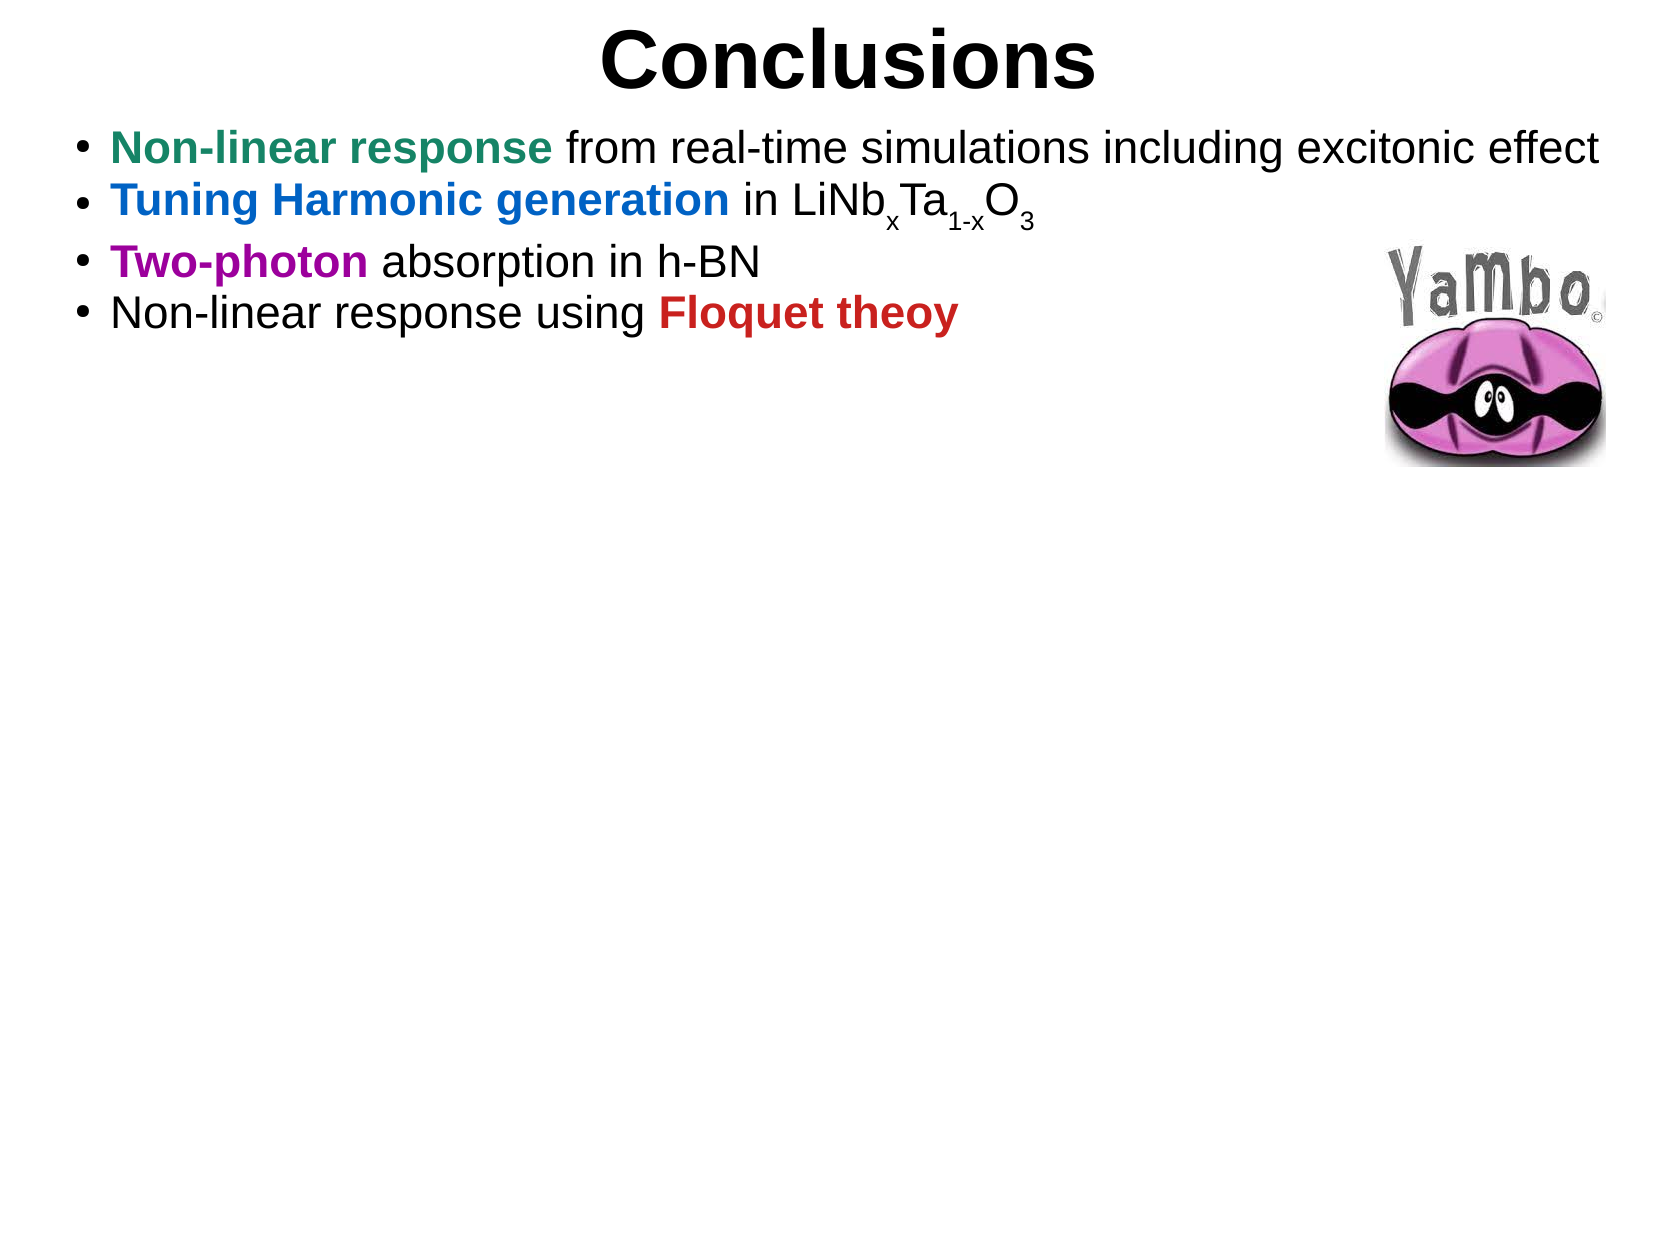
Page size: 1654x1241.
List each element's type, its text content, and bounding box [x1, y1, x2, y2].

title Conclusions [105, 0, 1594, 114]
text_box Non-linear response from real-time simulations including excitonic effect Tuning Harmonic generation in LiNbxTa1-xO3 Two-photon absorption in h-BN Non-linear response using Floquet theoy [60, 114, 1636, 418]
picture [1384, 239, 1606, 467]
